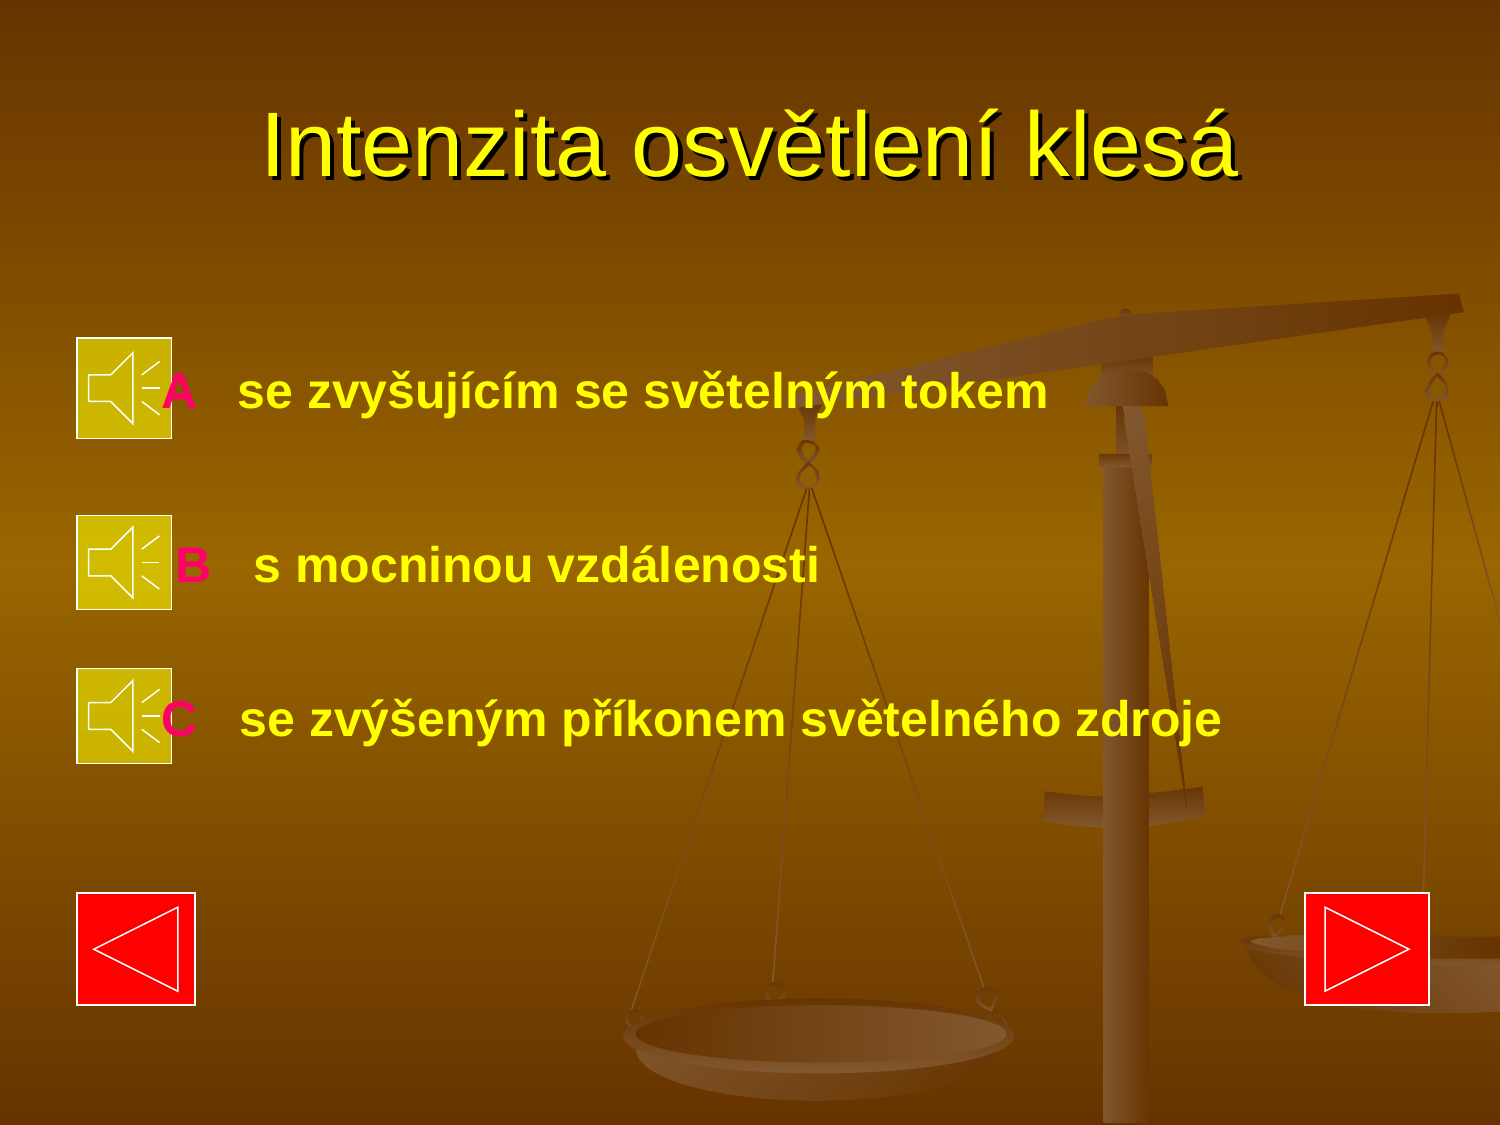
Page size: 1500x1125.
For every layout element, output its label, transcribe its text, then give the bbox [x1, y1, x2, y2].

title Intenzita osvětlení klesá [75, 45, 1426, 234]
text_box C se zvýšeným příkonem světelného zdroje [76, 668, 172, 764]
text_box [1305, 893, 1429, 1006]
text_box [76, 893, 195, 1006]
text_box A se zvyšujícím se světelným tokem [76, 338, 172, 439]
text_box B s mocninou vzdálenosti [76, 515, 172, 610]
